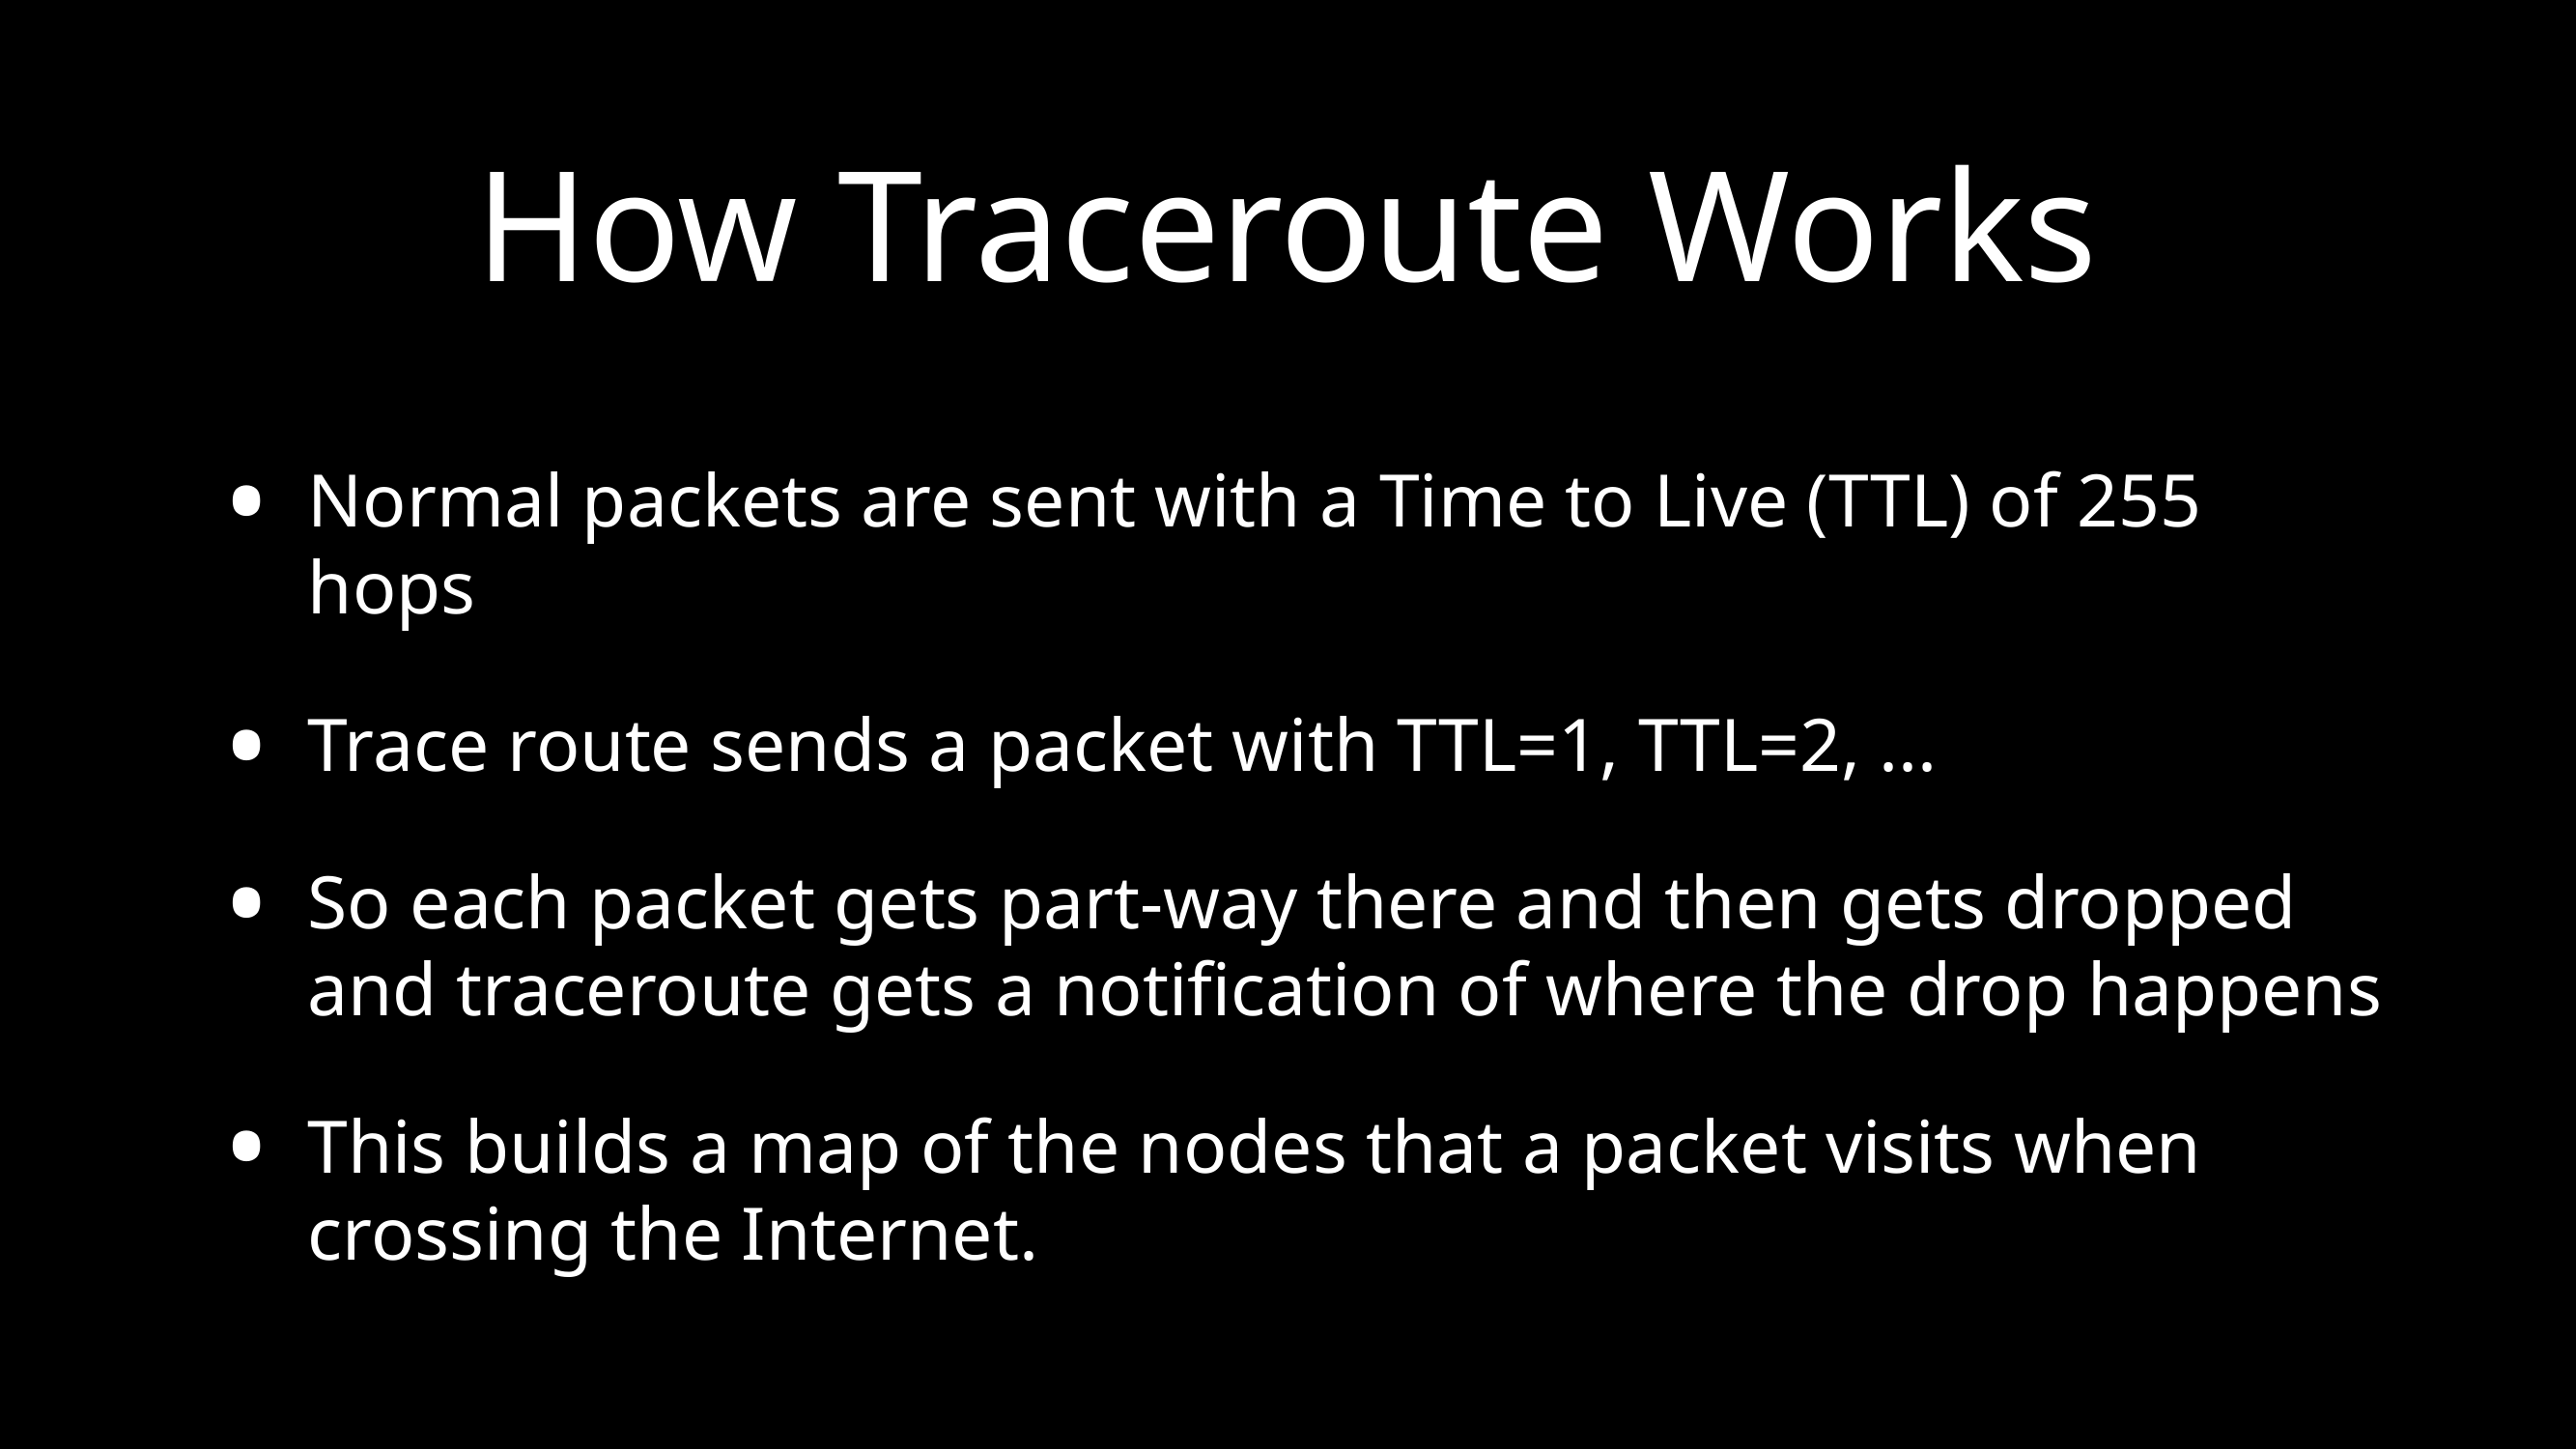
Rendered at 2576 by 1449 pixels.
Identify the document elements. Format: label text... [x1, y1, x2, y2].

title How Traceroute Works [183, 38, 2392, 403]
list Normal packets are sent with a Time to Live (TTL) of 255 hops Trace route sends a packet with TTL=1, TTL=2, ... So each packet gets part-way there and then gets dropped and traceroute gets a notification of where the drop happens This builds a map of the nodes that a packet visits when crossing the Internet. [183, 412, 2392, 1317]
